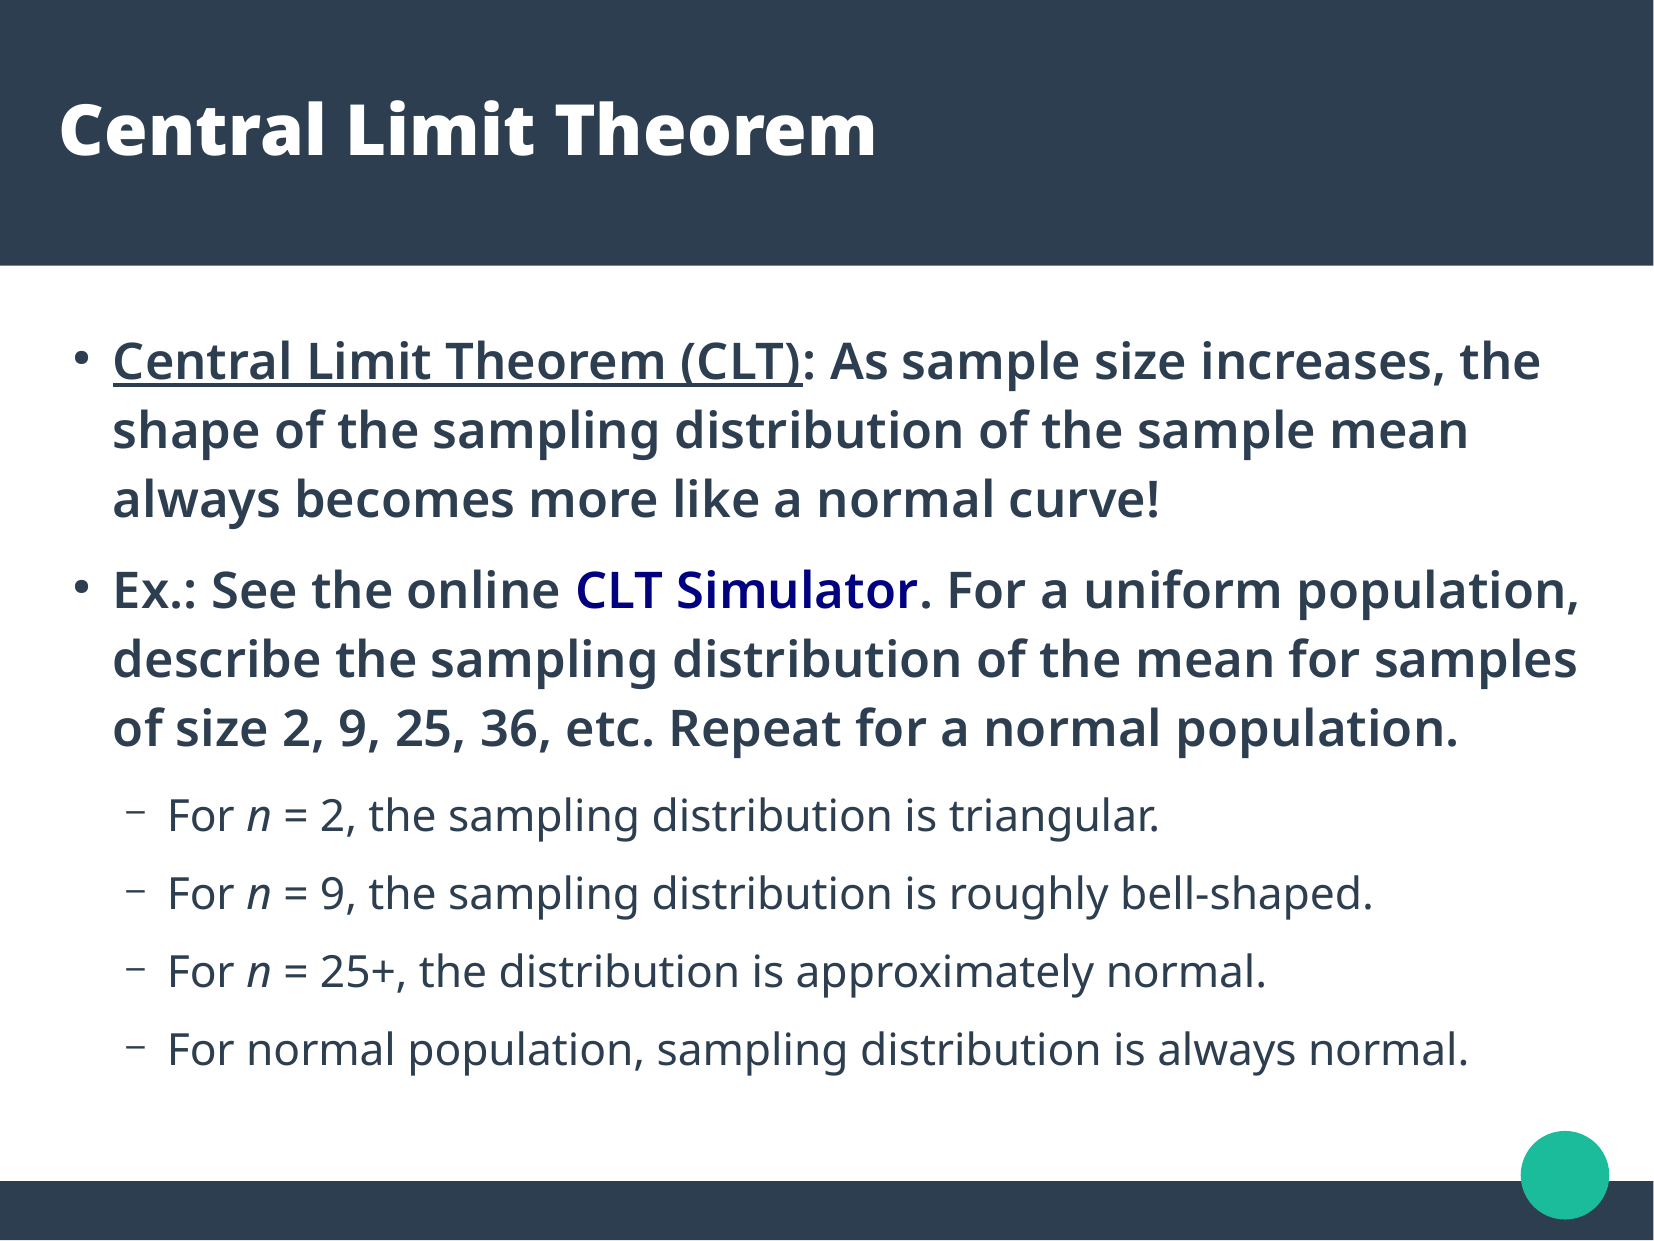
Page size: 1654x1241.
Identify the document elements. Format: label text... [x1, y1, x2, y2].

list Central Limit Theorem (CLT): As sample size increases, the shape of the sampling distribution of the sample mean always becomes more like a normal curve! Ex.: See the online CLT Simulator. For a uniform population, describe the sampling distribution of the mean for samples of size 2, 9, 25, 36, etc. Repeat for a normal population. For n = 2, the sampling distribution is triangular. For n = 9, the sampling distribution is roughly bell-shaped. For n = 25+, the distribution is approximately normal. For normal population, sampling distribution is always normal. [59, 324, 1595, 1152]
title Central Limit Theorem [59, 49, 1595, 207]
